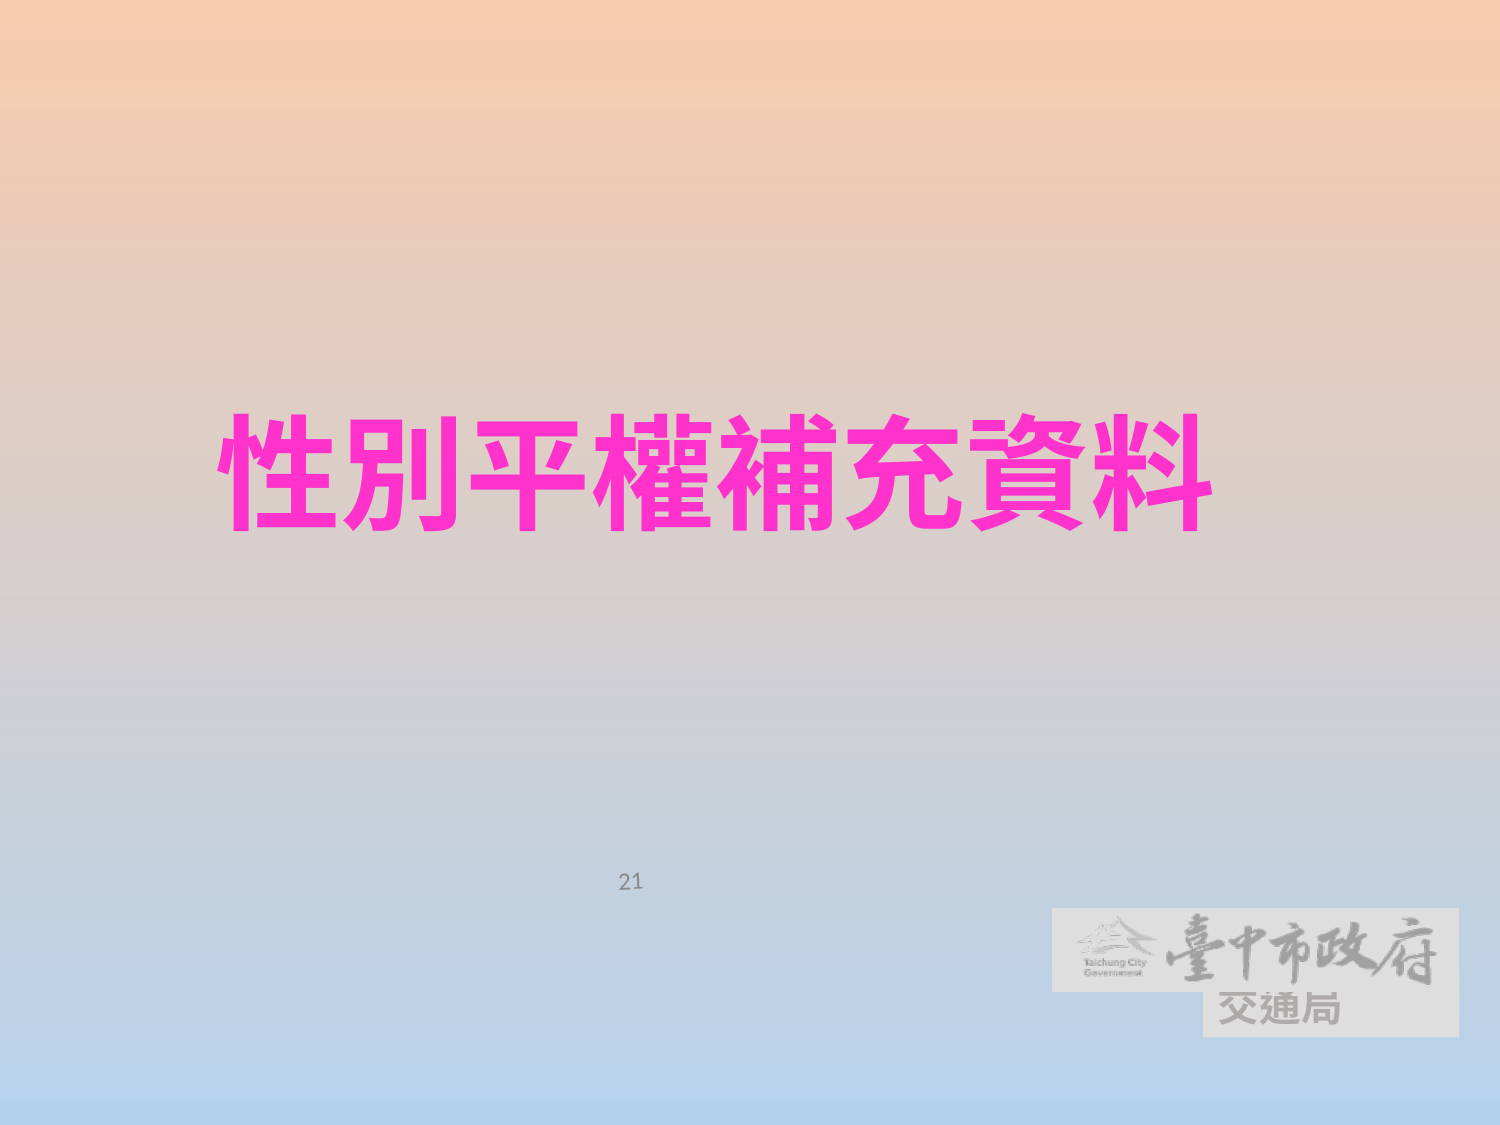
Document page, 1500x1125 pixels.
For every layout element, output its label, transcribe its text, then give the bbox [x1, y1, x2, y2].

text_box 21 [600, 834, 717, 922]
title 性別平權補充資料 [66, 357, 1365, 555]
